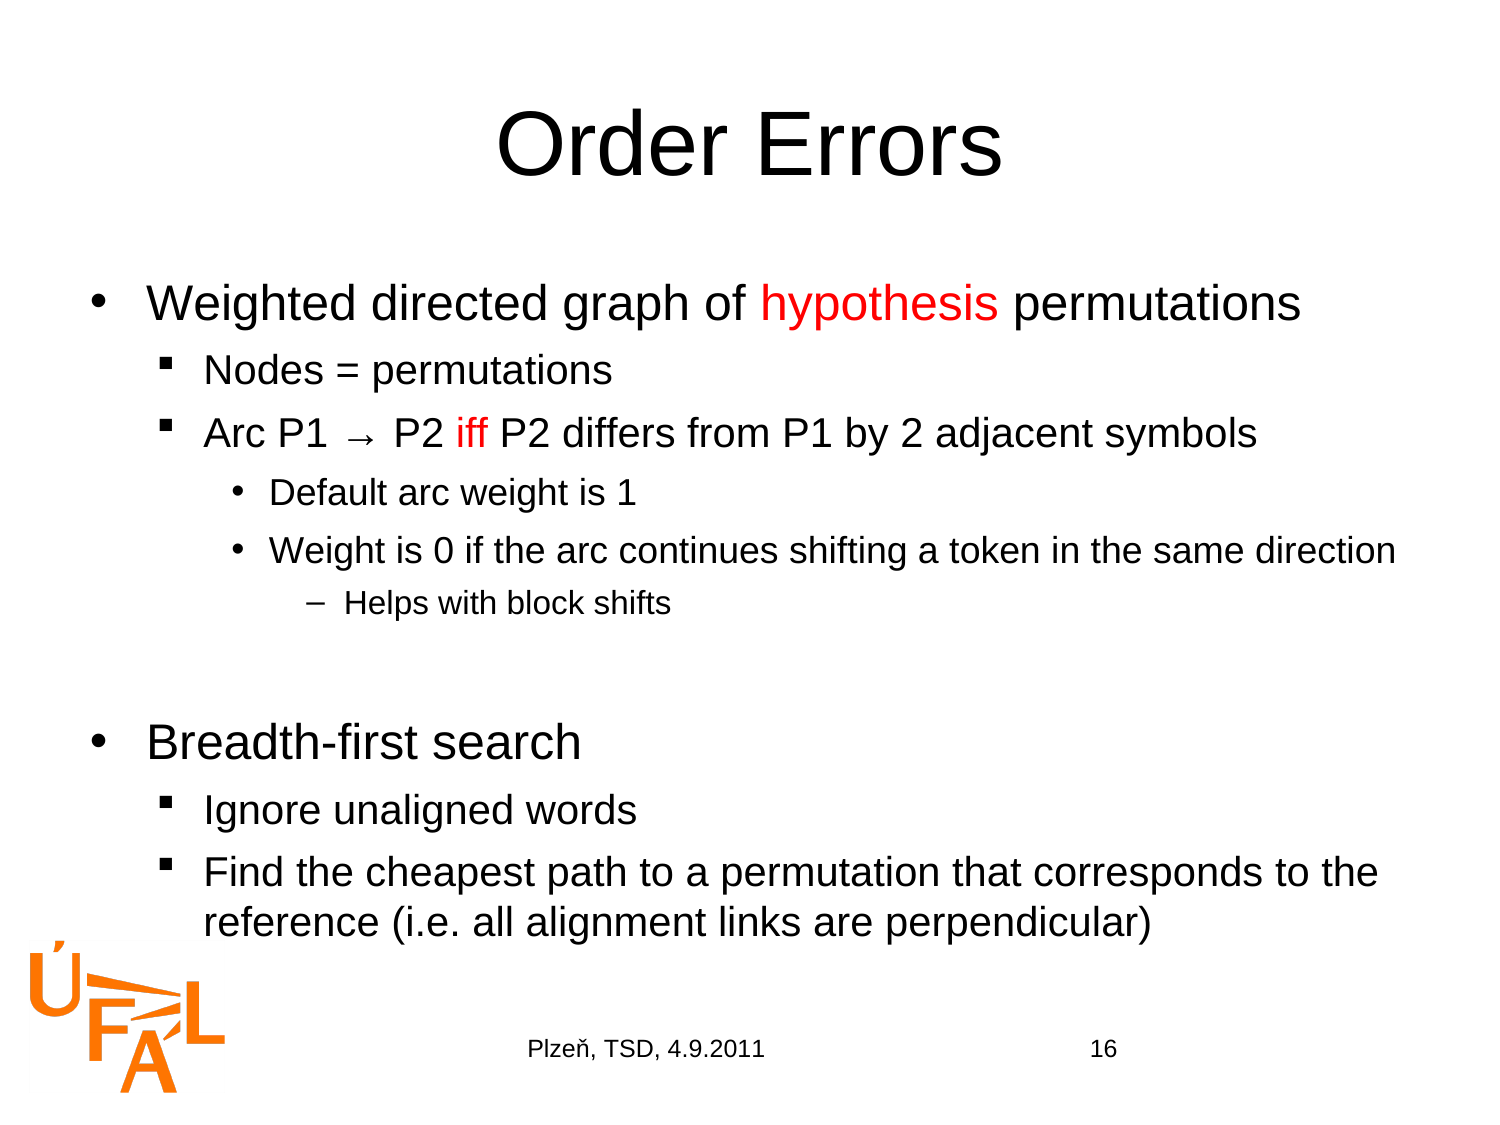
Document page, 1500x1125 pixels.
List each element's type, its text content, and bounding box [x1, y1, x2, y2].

list Weighted directed graph of hypothesis permutations Nodes = permutations Arc P1 → P2 iff P2 differs from P1 by 2 adjacent symbols Default arc weight is 1 Weight is 0 if the arc continues shifting a token in the same direction Helps with block shifts Breadth-first search Ignore unaligned words Find the cheapest path to a permutation that corresponds to the reference (i.e. all alignment links are perpendicular) [75, 262, 1426, 988]
title Order Errors [75, 14, 1426, 262]
picture [29, 940, 225, 1093]
